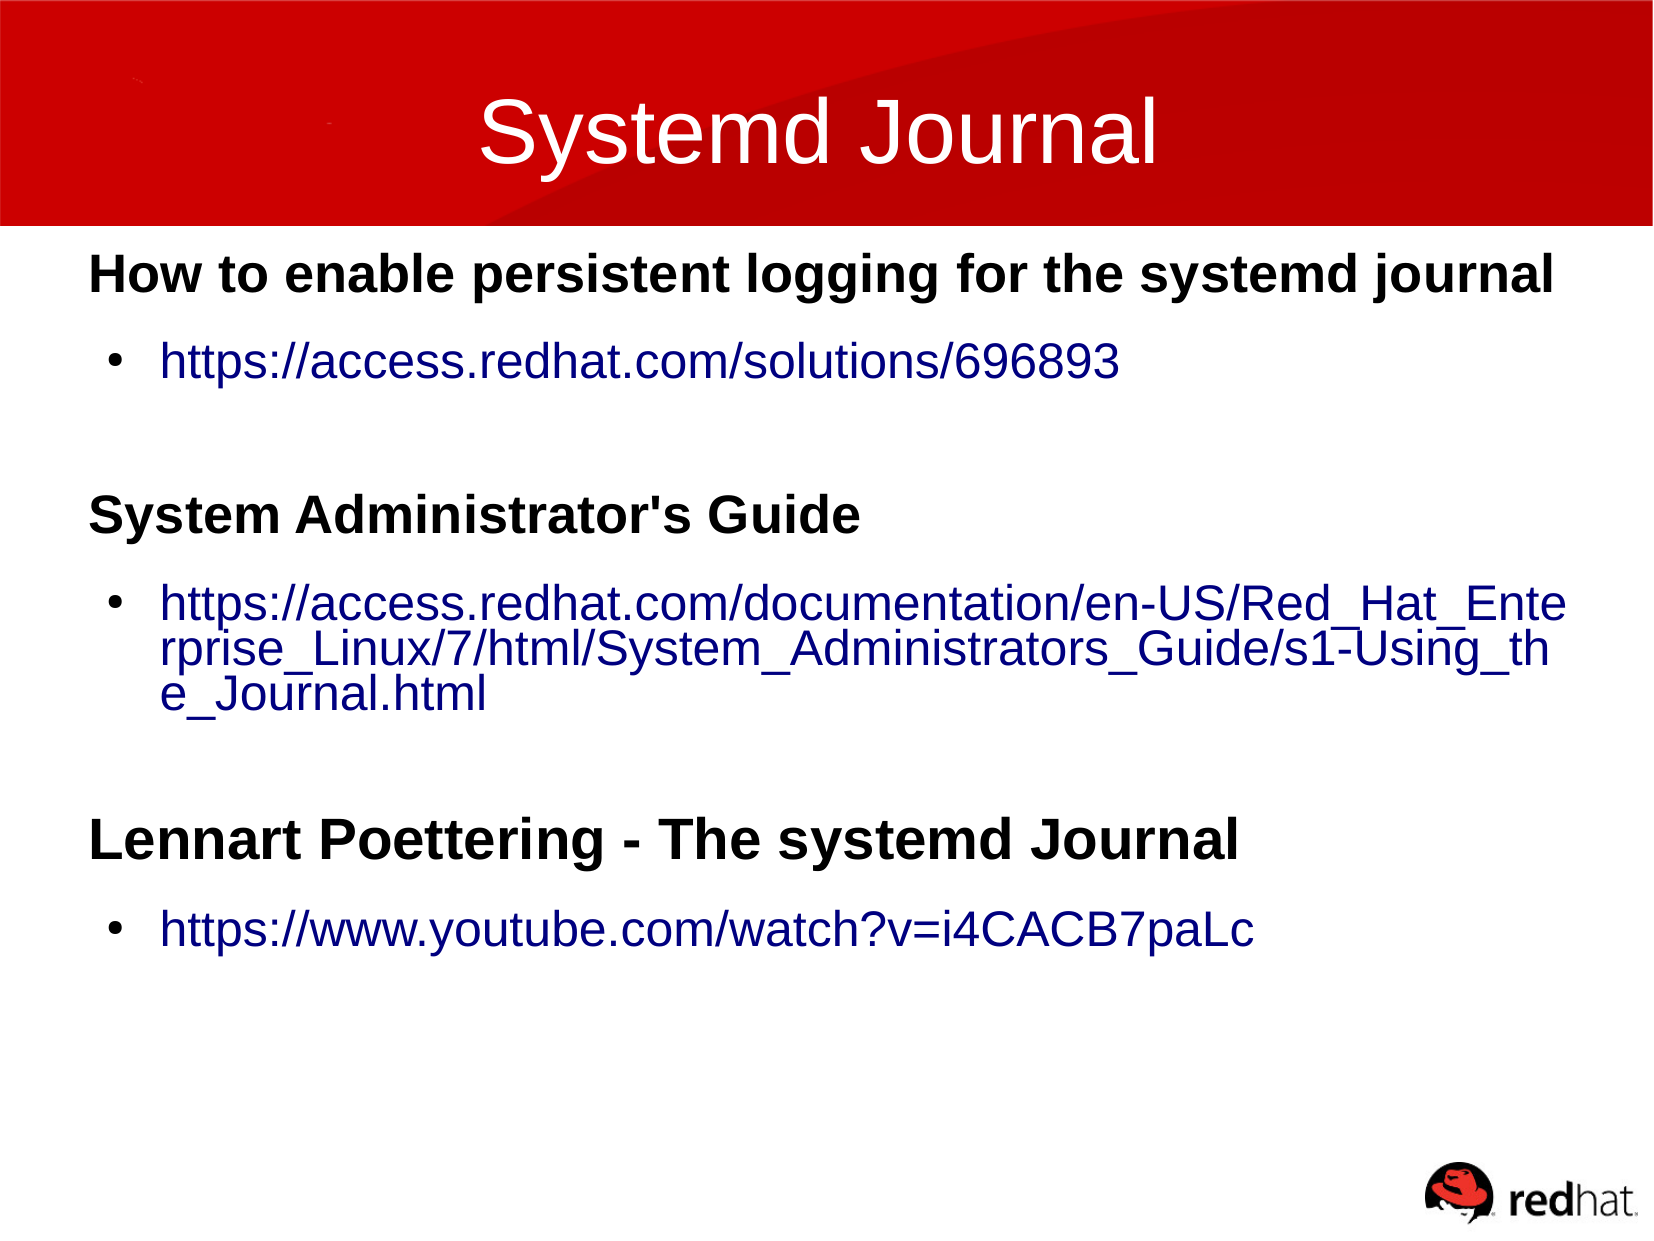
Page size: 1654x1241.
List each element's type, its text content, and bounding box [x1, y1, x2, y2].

picture [0, 0, 1653, 226]
title Systemd Journal [75, 37, 1564, 226]
list How to enable persistent logging for the systemd journal https://access.redhat.com/solutions/696893 System Administrator's Guide https://access.redhat.com/documentation/en-US/Red_Hat_Enterprise_Linux/7/html/System_Administrators_Guide/s1-Using_the_Journal.html Lennart Poettering - The systemd Journal https://www.youtube.com/watch?v=i4CACB7paLc [88, 243, 1577, 1037]
picture [1425, 1162, 1638, 1232]
